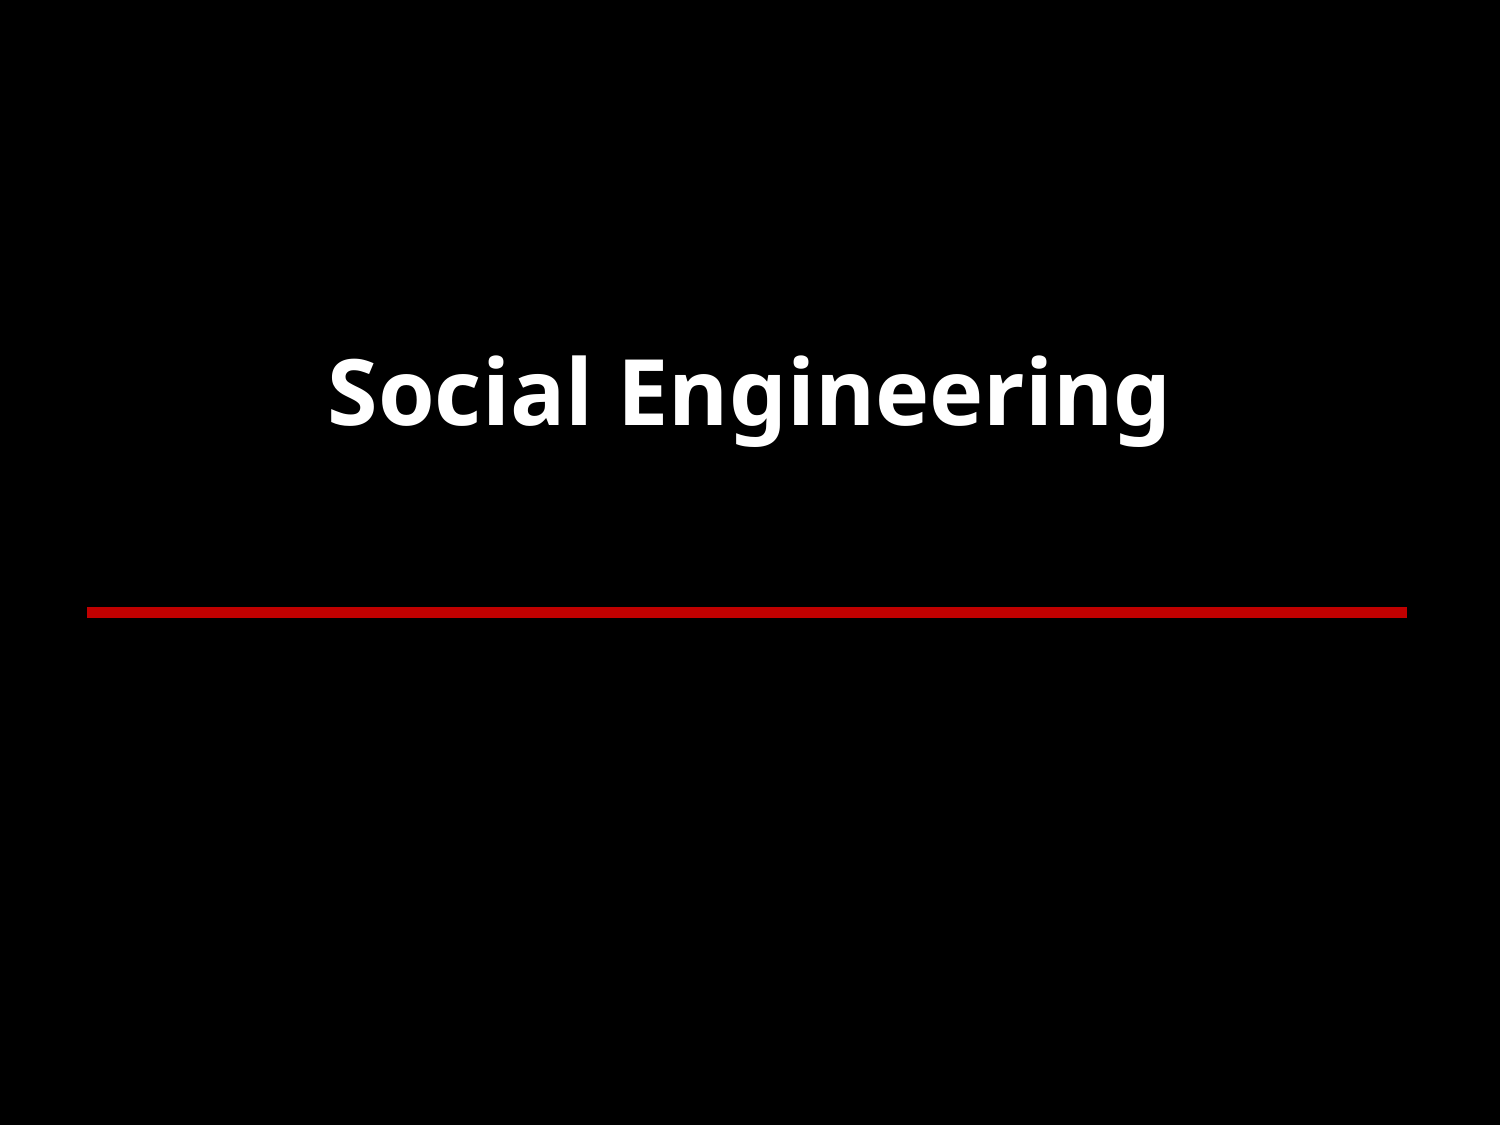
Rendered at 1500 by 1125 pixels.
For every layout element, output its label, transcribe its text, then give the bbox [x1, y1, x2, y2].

title Social Engineering [112, 187, 1388, 591]
